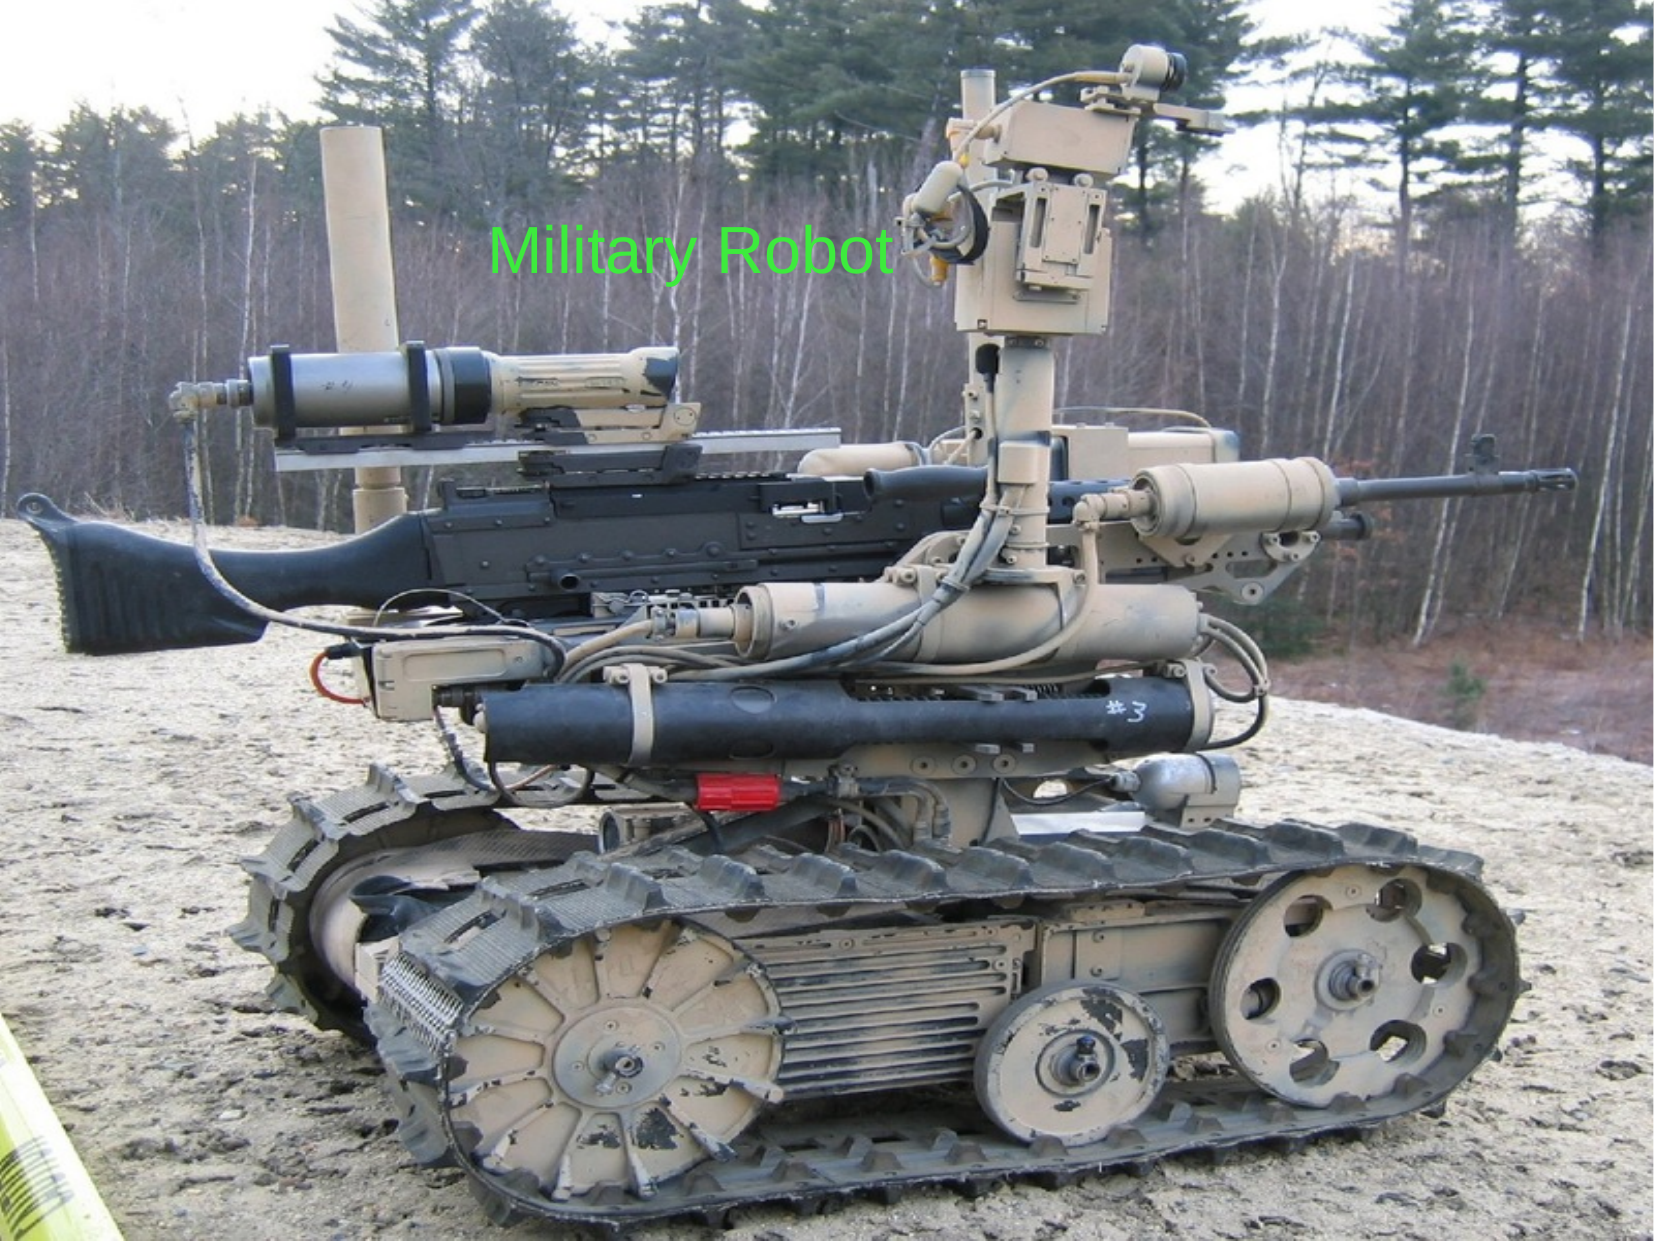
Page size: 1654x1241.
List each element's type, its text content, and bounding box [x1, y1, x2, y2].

picture [0, 0, 1654, 1241]
text_box Military Robot [472, 205, 916, 296]
